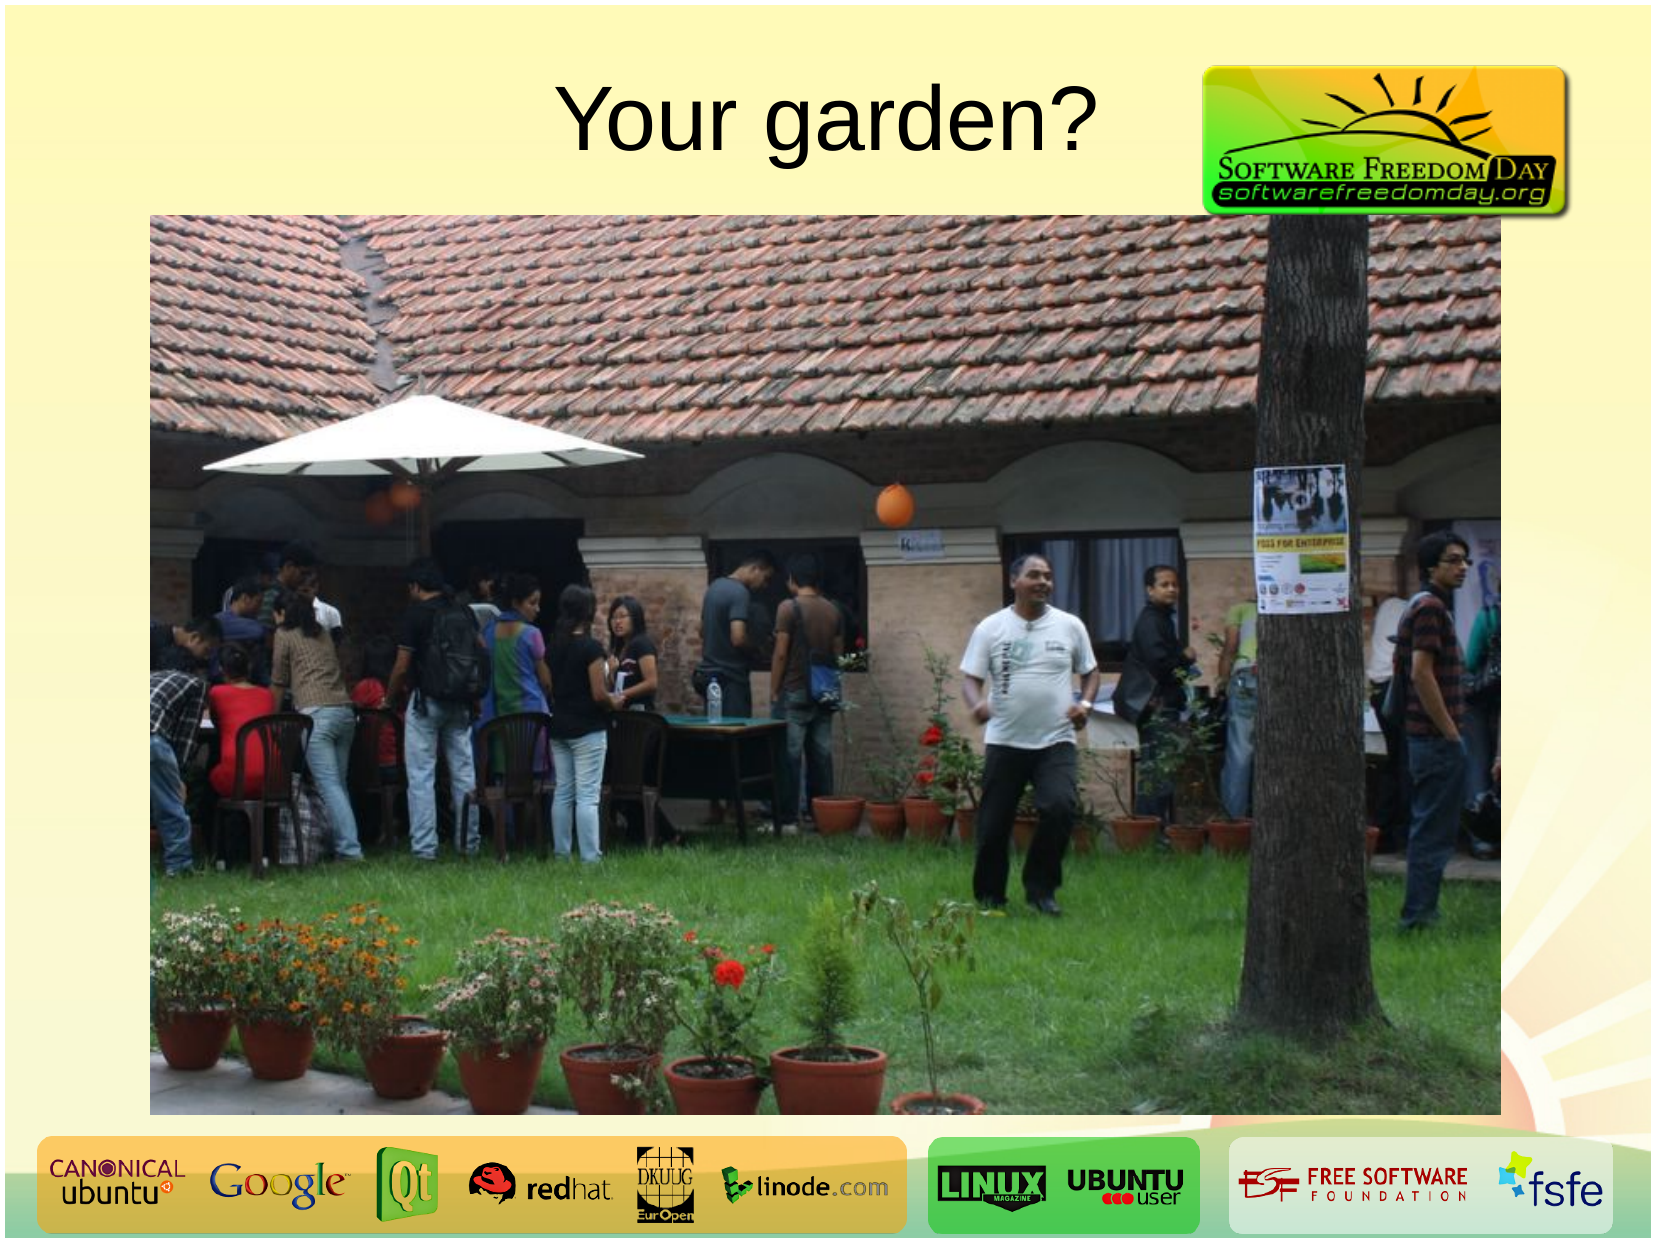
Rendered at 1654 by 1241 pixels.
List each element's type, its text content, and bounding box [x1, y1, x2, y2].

picture [5, 5, 1651, 1238]
title Your garden? [82, 22, 1571, 215]
